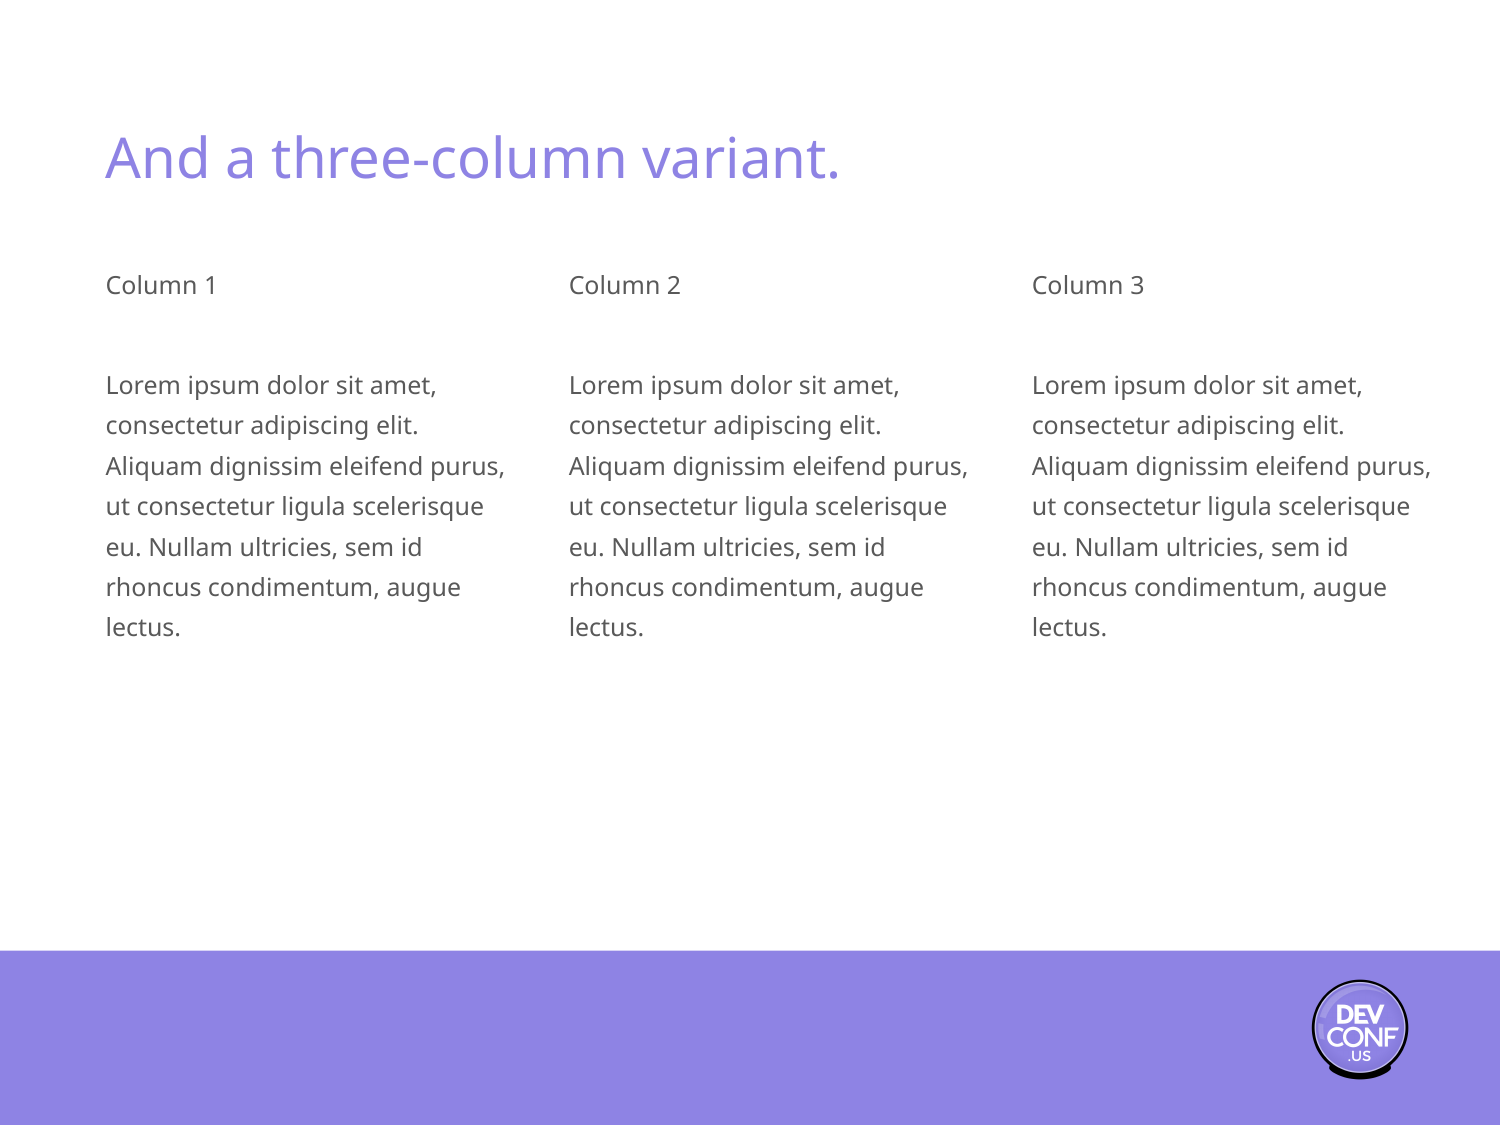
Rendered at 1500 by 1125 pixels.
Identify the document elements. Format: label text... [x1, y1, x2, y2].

subtitle Column 3 [1031, 261, 1437, 320]
list Lorem ipsum dolor sit amet, consectetur adipiscing elit. Aliquam dignissim eleifend purus, ut consectetur ligula scelerisque eu. Nullam ultricies, sem id rhoncus condimentum, augue lectus. [568, 358, 974, 937]
picture [1305, 974, 1415, 1084]
list Lorem ipsum dolor sit amet, consectetur adipiscing elit. Aliquam dignissim eleifend purus, ut consectetur ligula scelerisque eu. Nullam ultricies, sem id rhoncus condimentum, augue lectus. [105, 358, 510, 937]
subtitle Column 2 [568, 261, 974, 320]
list Lorem ipsum dolor sit amet, consectetur adipiscing elit. Aliquam dignissim eleifend purus, ut consectetur ligula scelerisque eu. Nullam ultricies, sem id rhoncus condimentum, augue lectus. [1031, 358, 1437, 937]
title And a three-column variant. [105, 93, 1437, 219]
subtitle Column 1 [105, 261, 510, 320]
